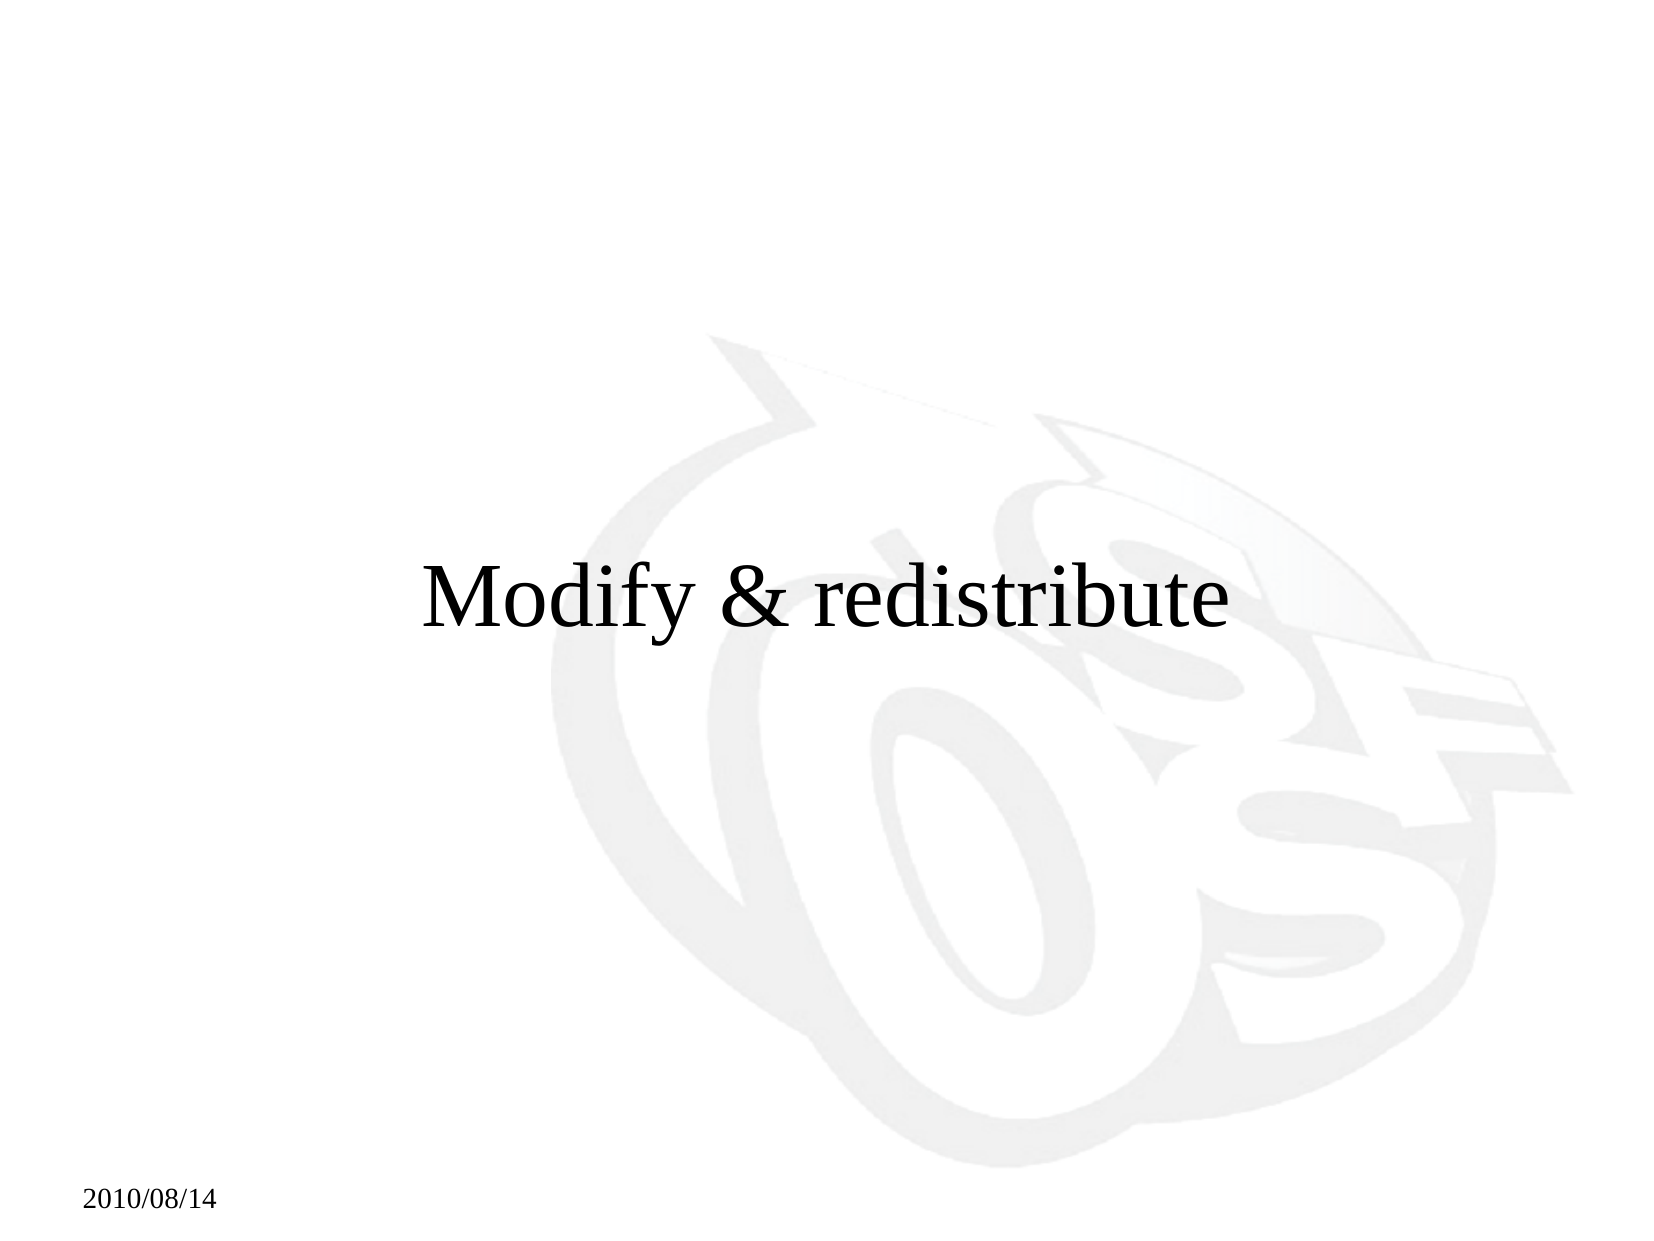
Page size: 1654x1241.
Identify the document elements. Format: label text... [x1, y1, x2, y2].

title Modify & redistribute [177, 431, 1477, 709]
picture [551, 331, 1577, 1170]
